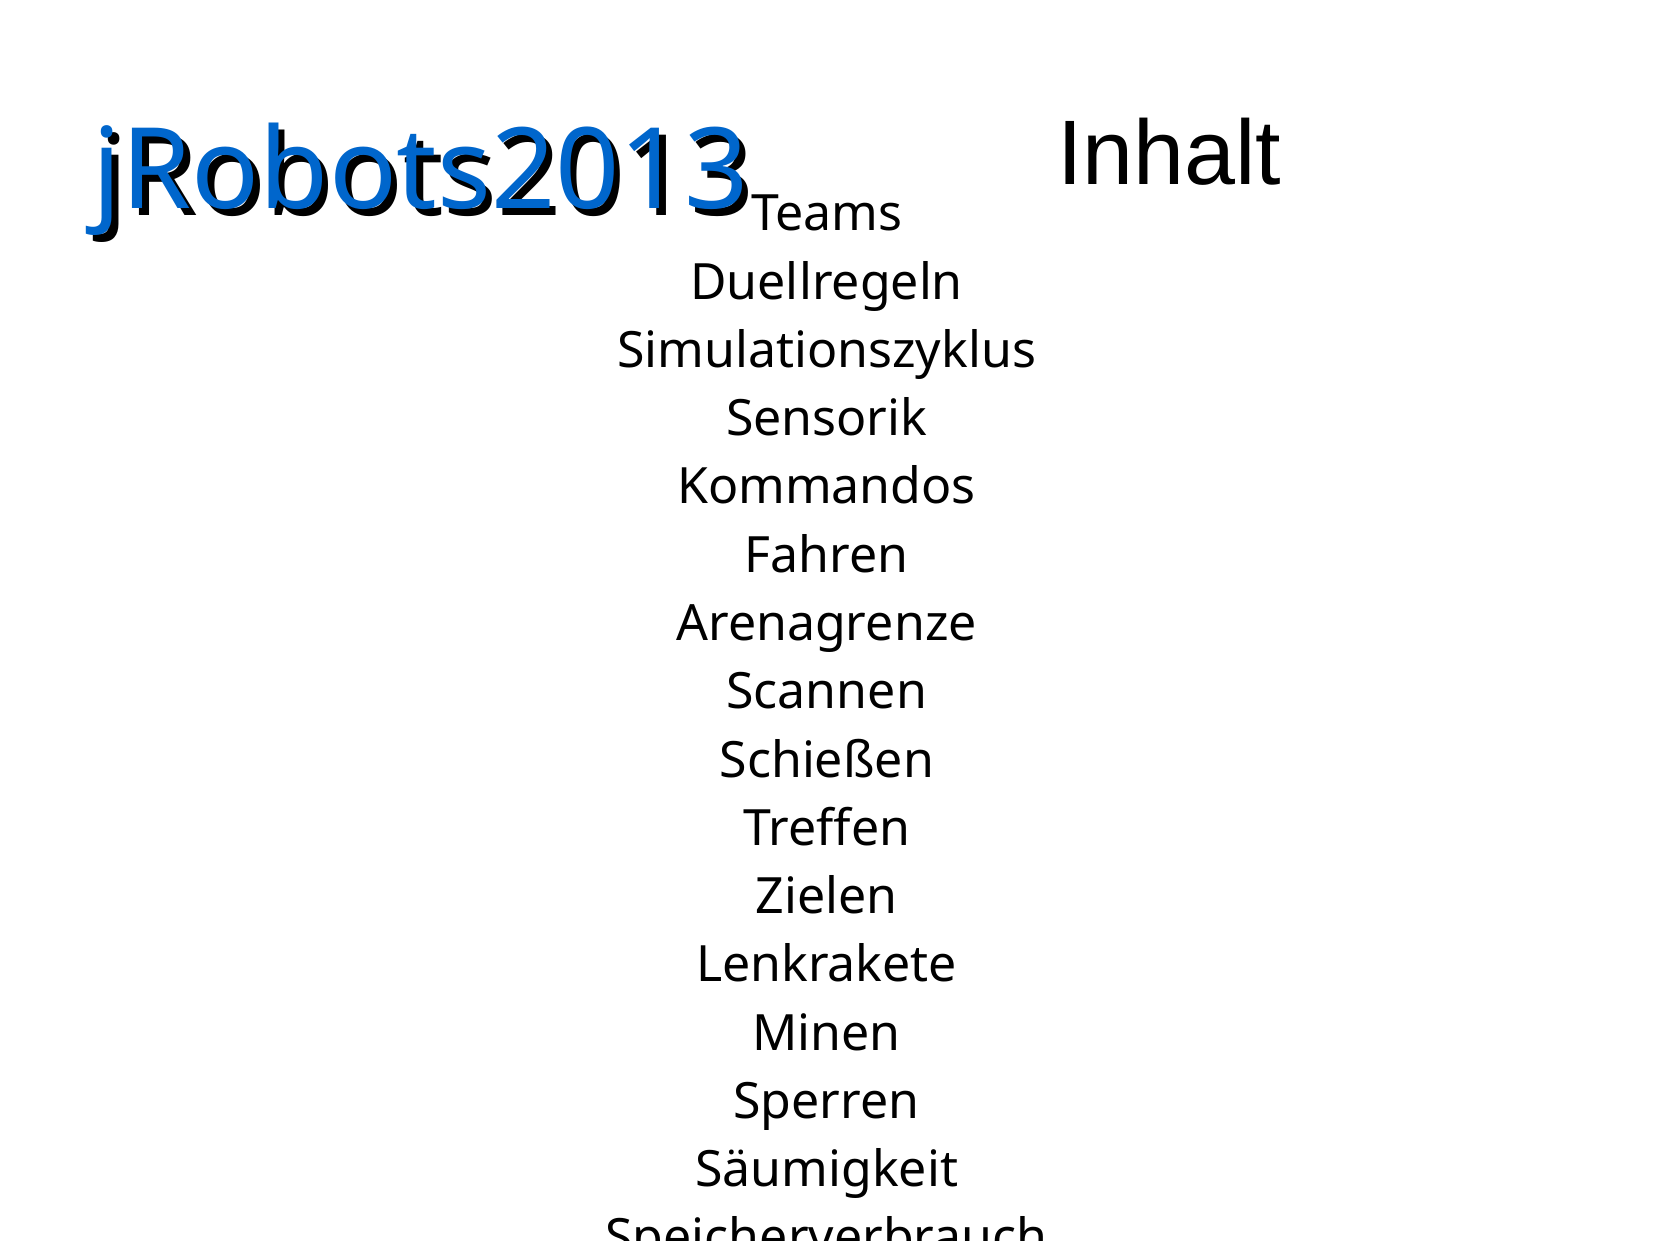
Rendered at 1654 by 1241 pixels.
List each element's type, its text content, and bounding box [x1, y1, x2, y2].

subtitle Teams Duellregeln Simulationszyklus Sensorik Kommandos Fahren Arenagrenze Scannen Schießen Treffen Zielen Lenkrakete Minen Sperren Säumigkeit Speicherverbrauch [82, 257, 1571, 1190]
title Inhalt [767, 49, 1571, 257]
